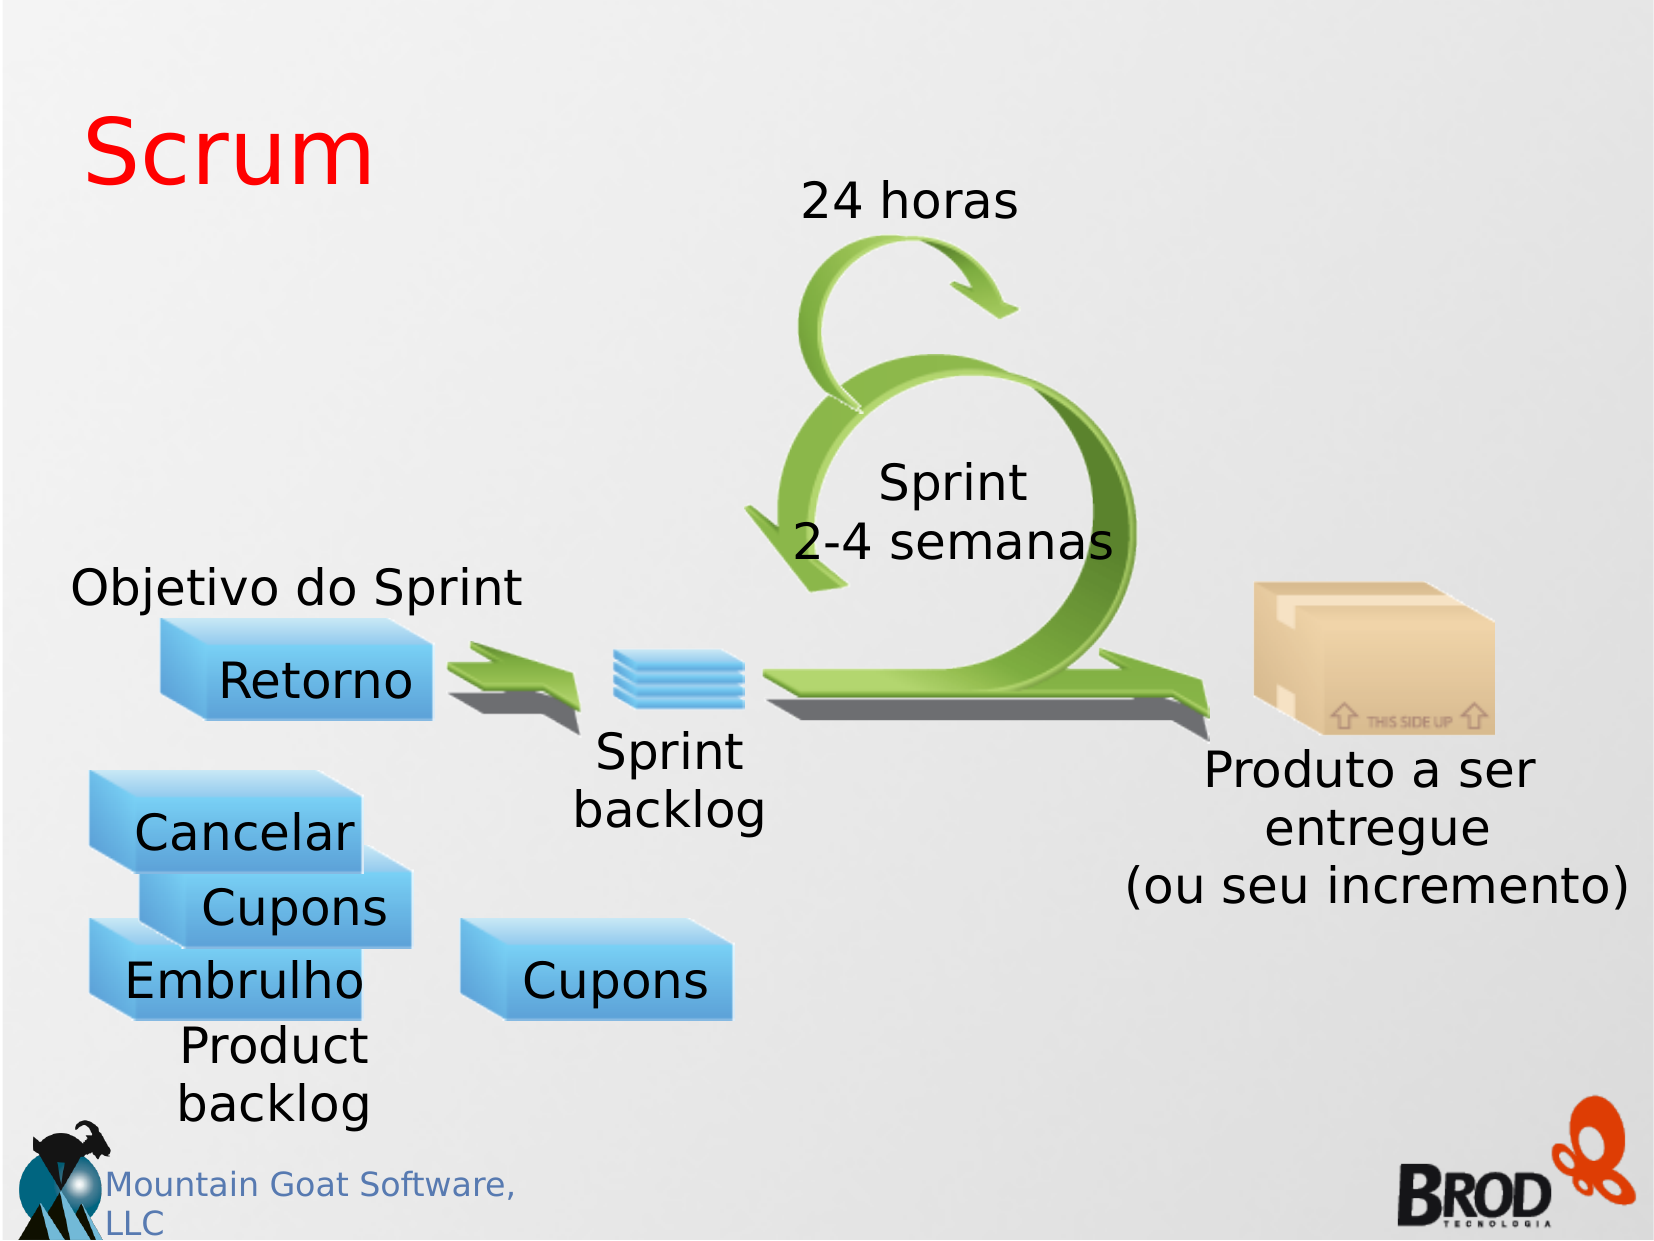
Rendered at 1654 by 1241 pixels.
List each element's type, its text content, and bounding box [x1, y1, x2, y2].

text_box Embrulho [124, 952, 366, 1011]
text_box Product backlog [176, 1016, 372, 1134]
text_box Produto a ser entregue (ou seu incremento) [1124, 740, 1631, 916]
text_box Cupons [522, 952, 710, 1011]
text_box Retorno [218, 652, 414, 711]
title Scrum [82, 56, 1571, 250]
text_box Objetivo do Sprint [70, 558, 524, 617]
picture [2, 0, 1654, 1241]
text_box Cancelar [134, 804, 356, 863]
text_box Cupons [201, 879, 389, 938]
text_box Sprint 2-4 semanas [792, 454, 1115, 571]
text_box Sprint backlog [530, 716, 810, 846]
text_box 24 horas [800, 171, 1020, 231]
